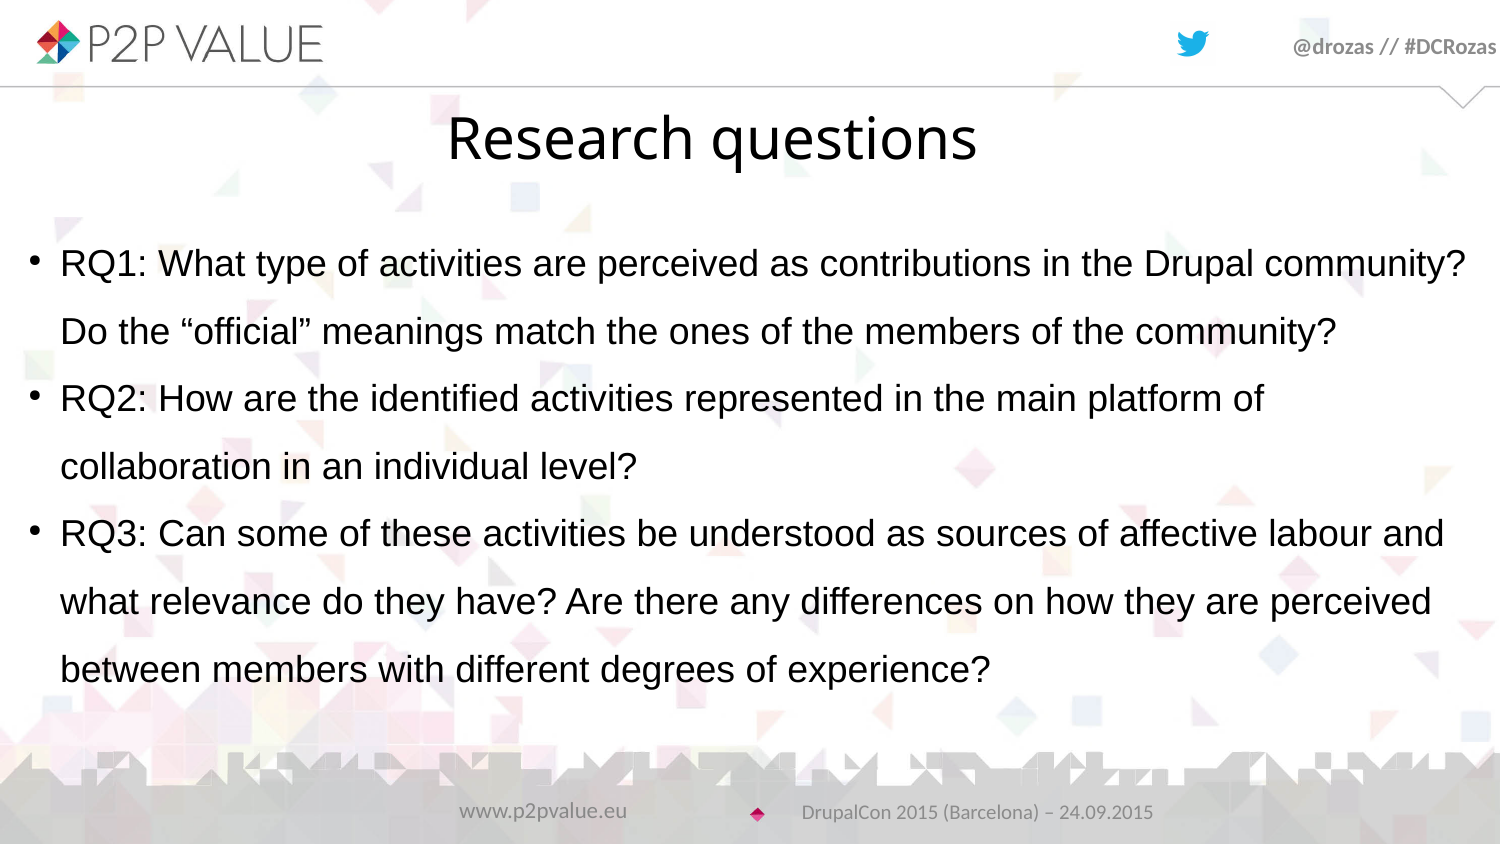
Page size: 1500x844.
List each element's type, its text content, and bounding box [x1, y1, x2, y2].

text_box www.p2pvalue.eu [453, 789, 672, 829]
text_box @drozas // #DCRozas [1170, 15, 1500, 76]
title Research questions [60, 92, 1366, 181]
subtitle RQ1: What type of activities are perceived as contributions in the Drupal community? Do the “official” meanings match the ones of the members of the community? RQ2: How are the identified activities represented in the main platform of collaboration in an individual level? RQ3: Can some of these activities be understood as sources of affective labour and what relevance do they have? Are there any differences on how they are perceived between members with different degrees of experience? [15, 210, 1496, 766]
text_box DrupalCon 2015 (Barcelona) – 24.09.2015 [788, 788, 1481, 834]
picture [0, 0, 1500, 844]
